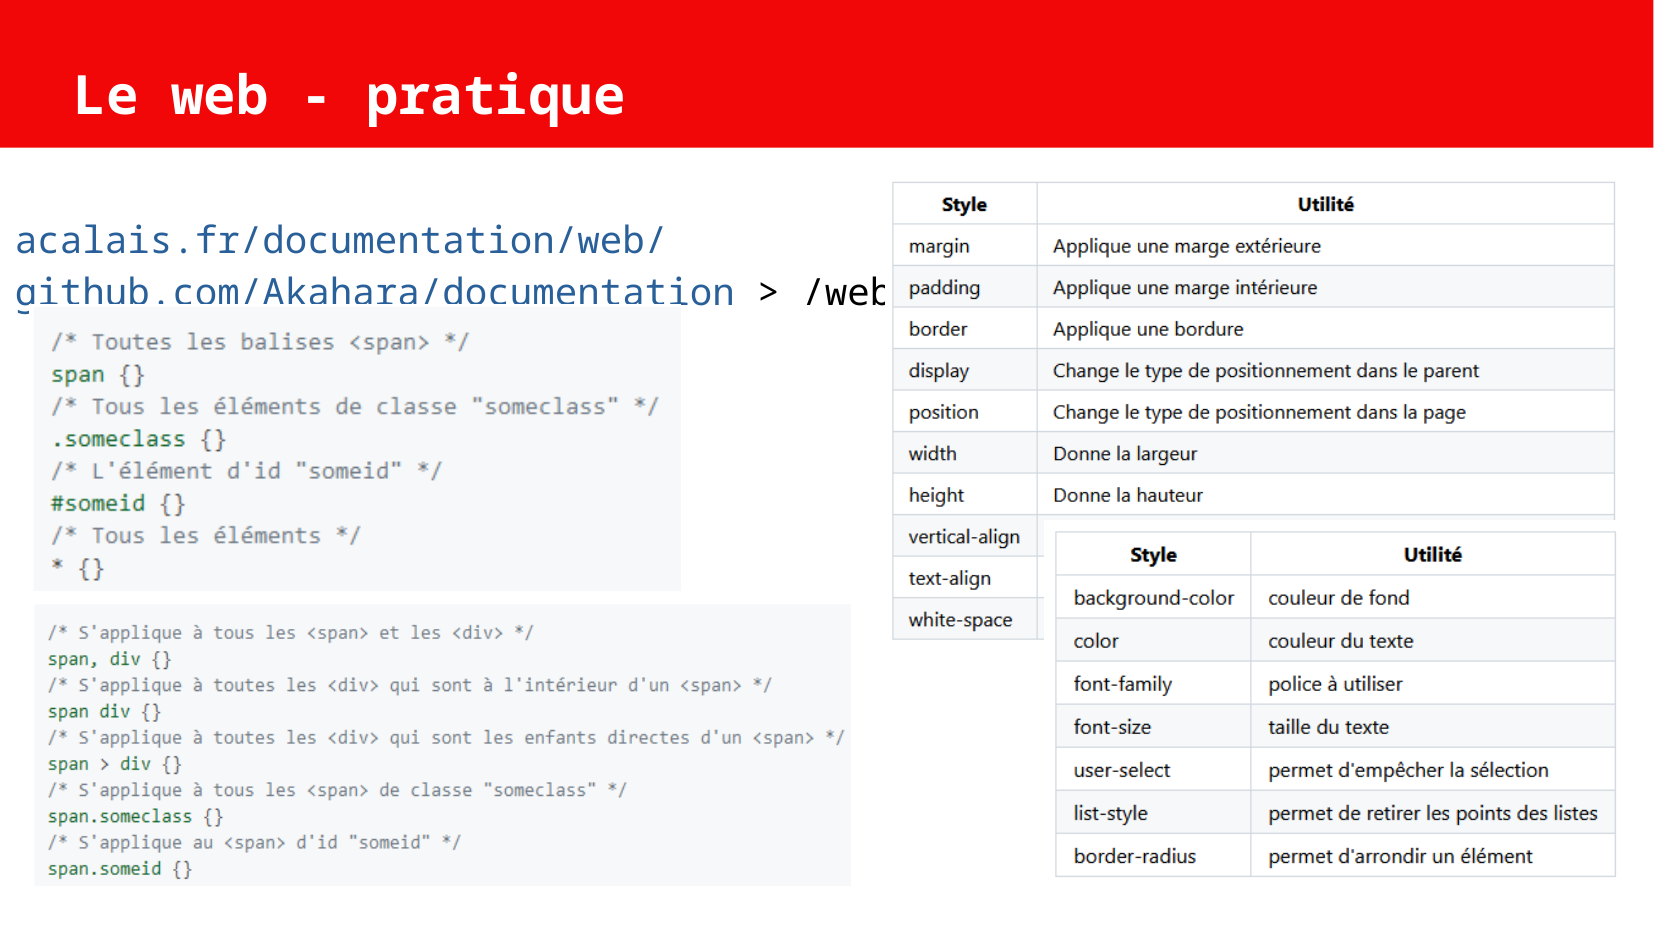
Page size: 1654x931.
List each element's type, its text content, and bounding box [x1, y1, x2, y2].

picture [23, 599, 851, 886]
picture [29, 304, 681, 591]
text_box Le web - pratique [59, 49, 1506, 119]
picture [885, 177, 1625, 886]
text_box [0, 0, 1654, 148]
text_box acalais.fr/documentation/web/ github.com/Akahara/documentation > /web [0, 206, 885, 306]
